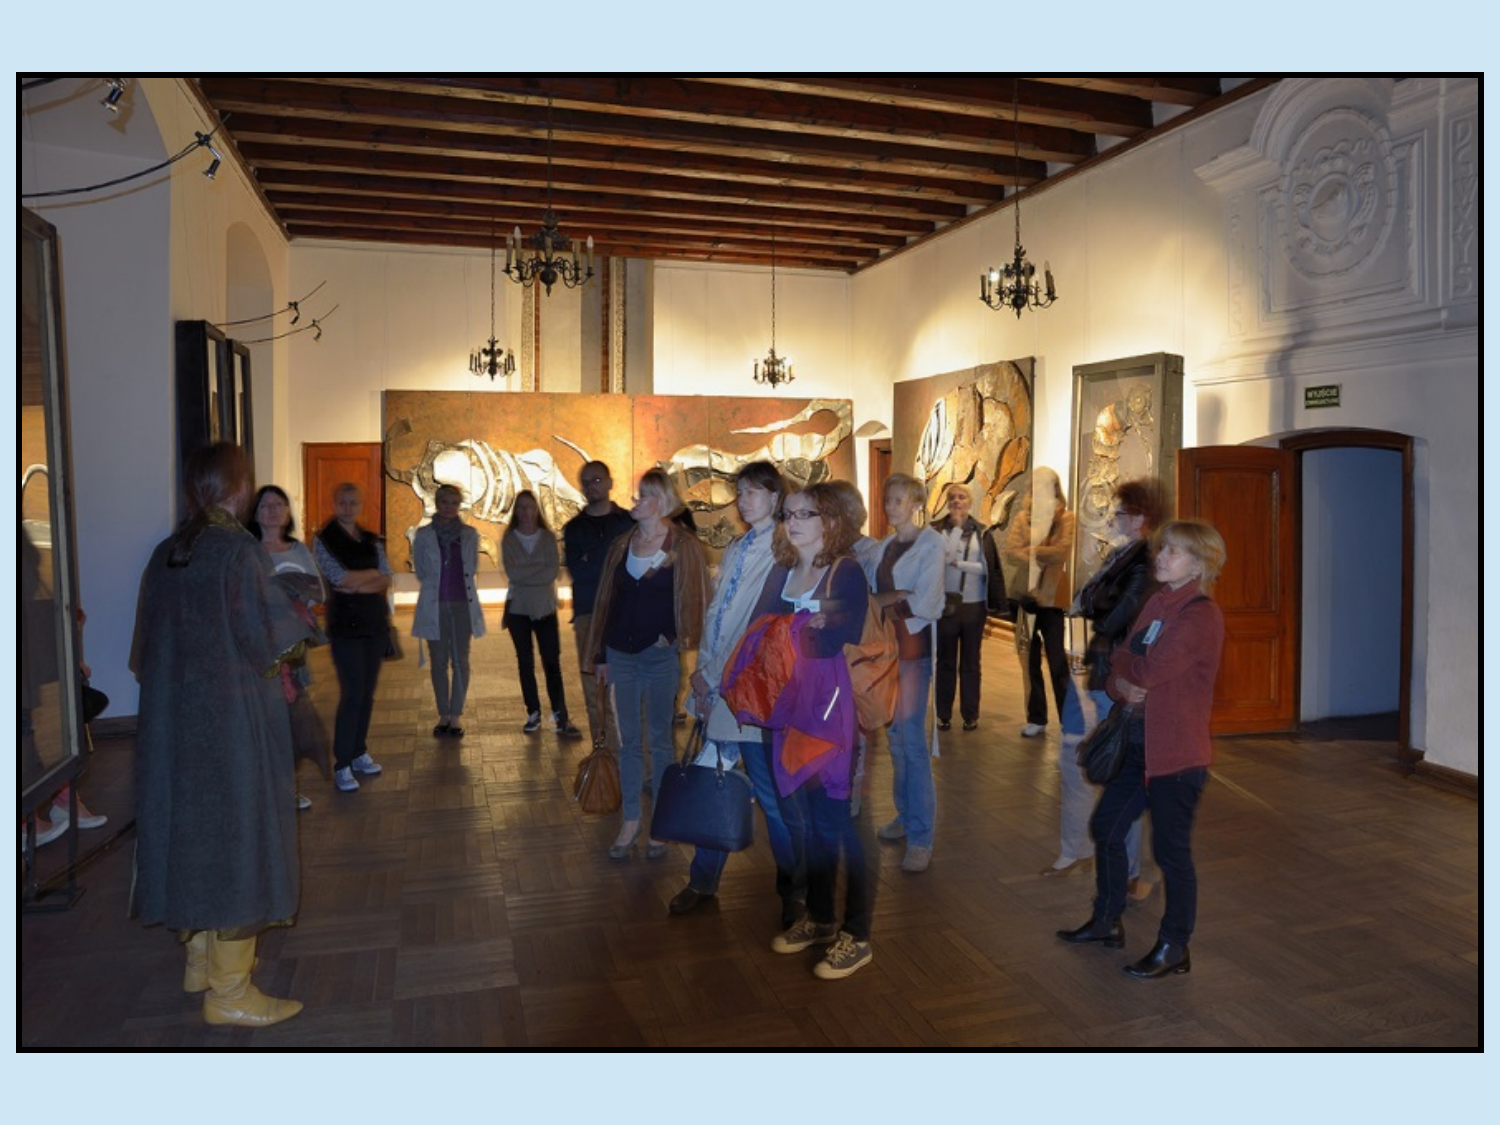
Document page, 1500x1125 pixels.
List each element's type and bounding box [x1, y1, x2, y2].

picture [22, 78, 1478, 1047]
